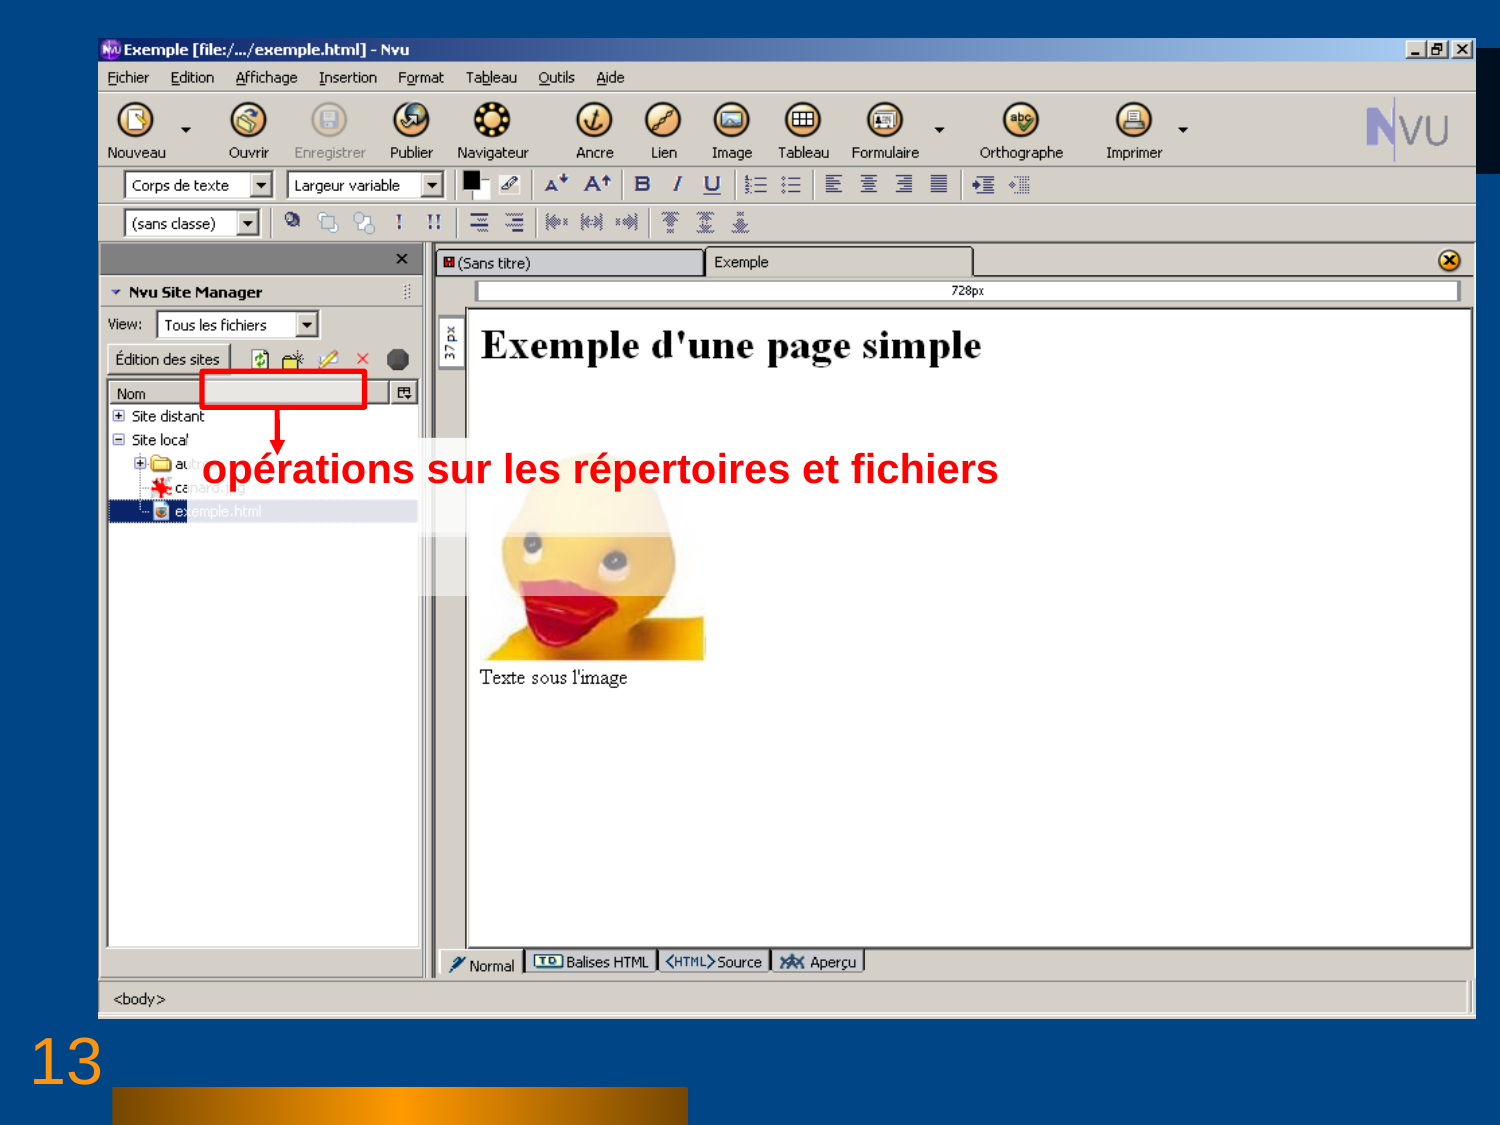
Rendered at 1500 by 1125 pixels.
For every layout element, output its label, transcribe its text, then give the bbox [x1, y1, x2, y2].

picture [98, 38, 1476, 1019]
text_box opérations sur les répertoires et fichiers [187, 437, 1083, 596]
text_box [202, 371, 365, 408]
